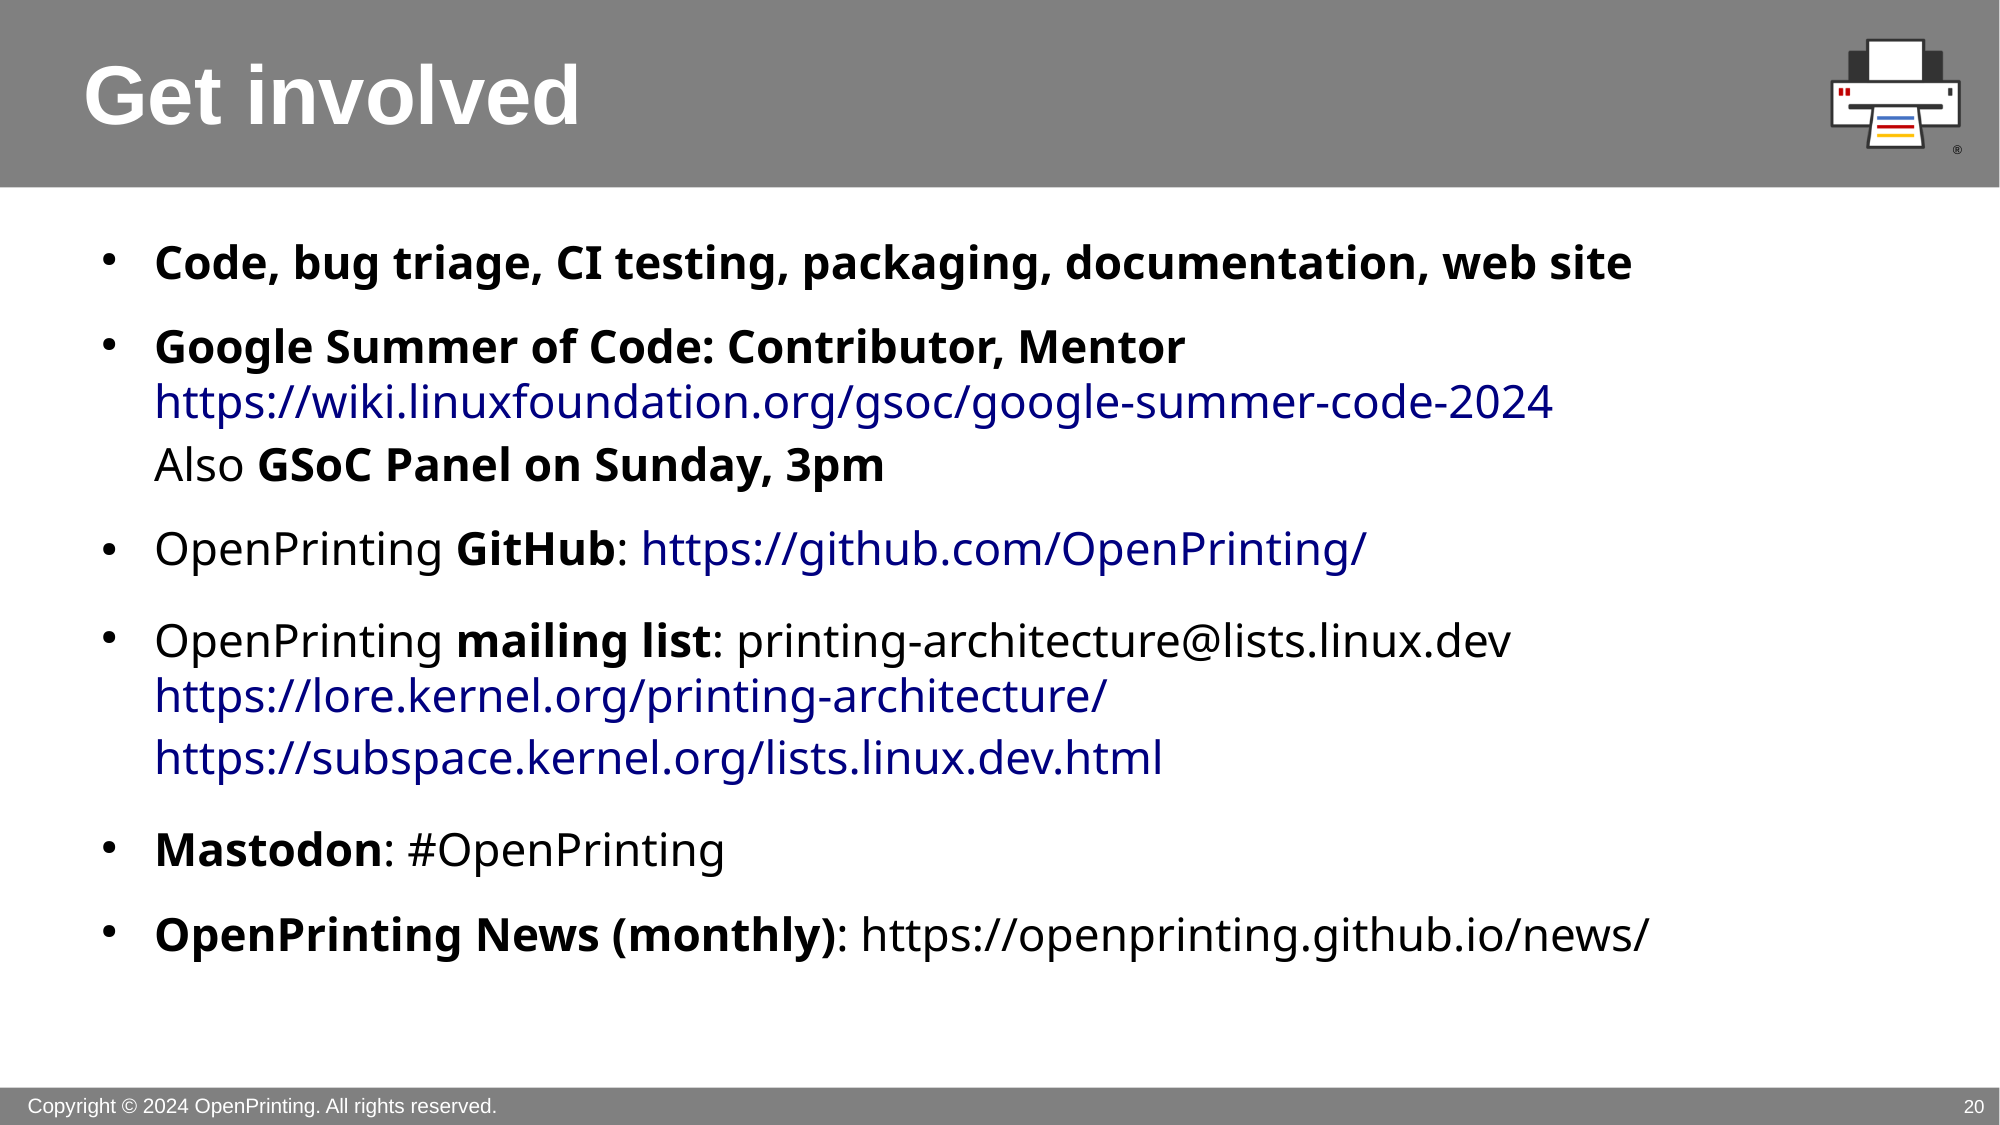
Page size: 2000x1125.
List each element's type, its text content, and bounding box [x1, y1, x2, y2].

list Code, bug triage, CI testing, packaging, documentation, web site Google Summer of Code: Contributor, Mentor https://wiki.linuxfoundation.org/gsoc/google-summer-code-2024 Also GSoC Panel on Sunday, 3pm OpenPrinting GitHub: https://github.com/OpenPrinting/ OpenPrinting mailing list: printing-architecture@lists.linux.dev https://lore.kernel.org/printing-architecture/ https://subspace.kernel.org/lists.linux.dev.html Mastodon: #OpenPrinting OpenPrinting News (monthly): https://openprinting.github.io/news/ [75, 224, 1936, 1067]
picture [1825, 33, 1966, 154]
title Get involved [75, 7, 1786, 175]
